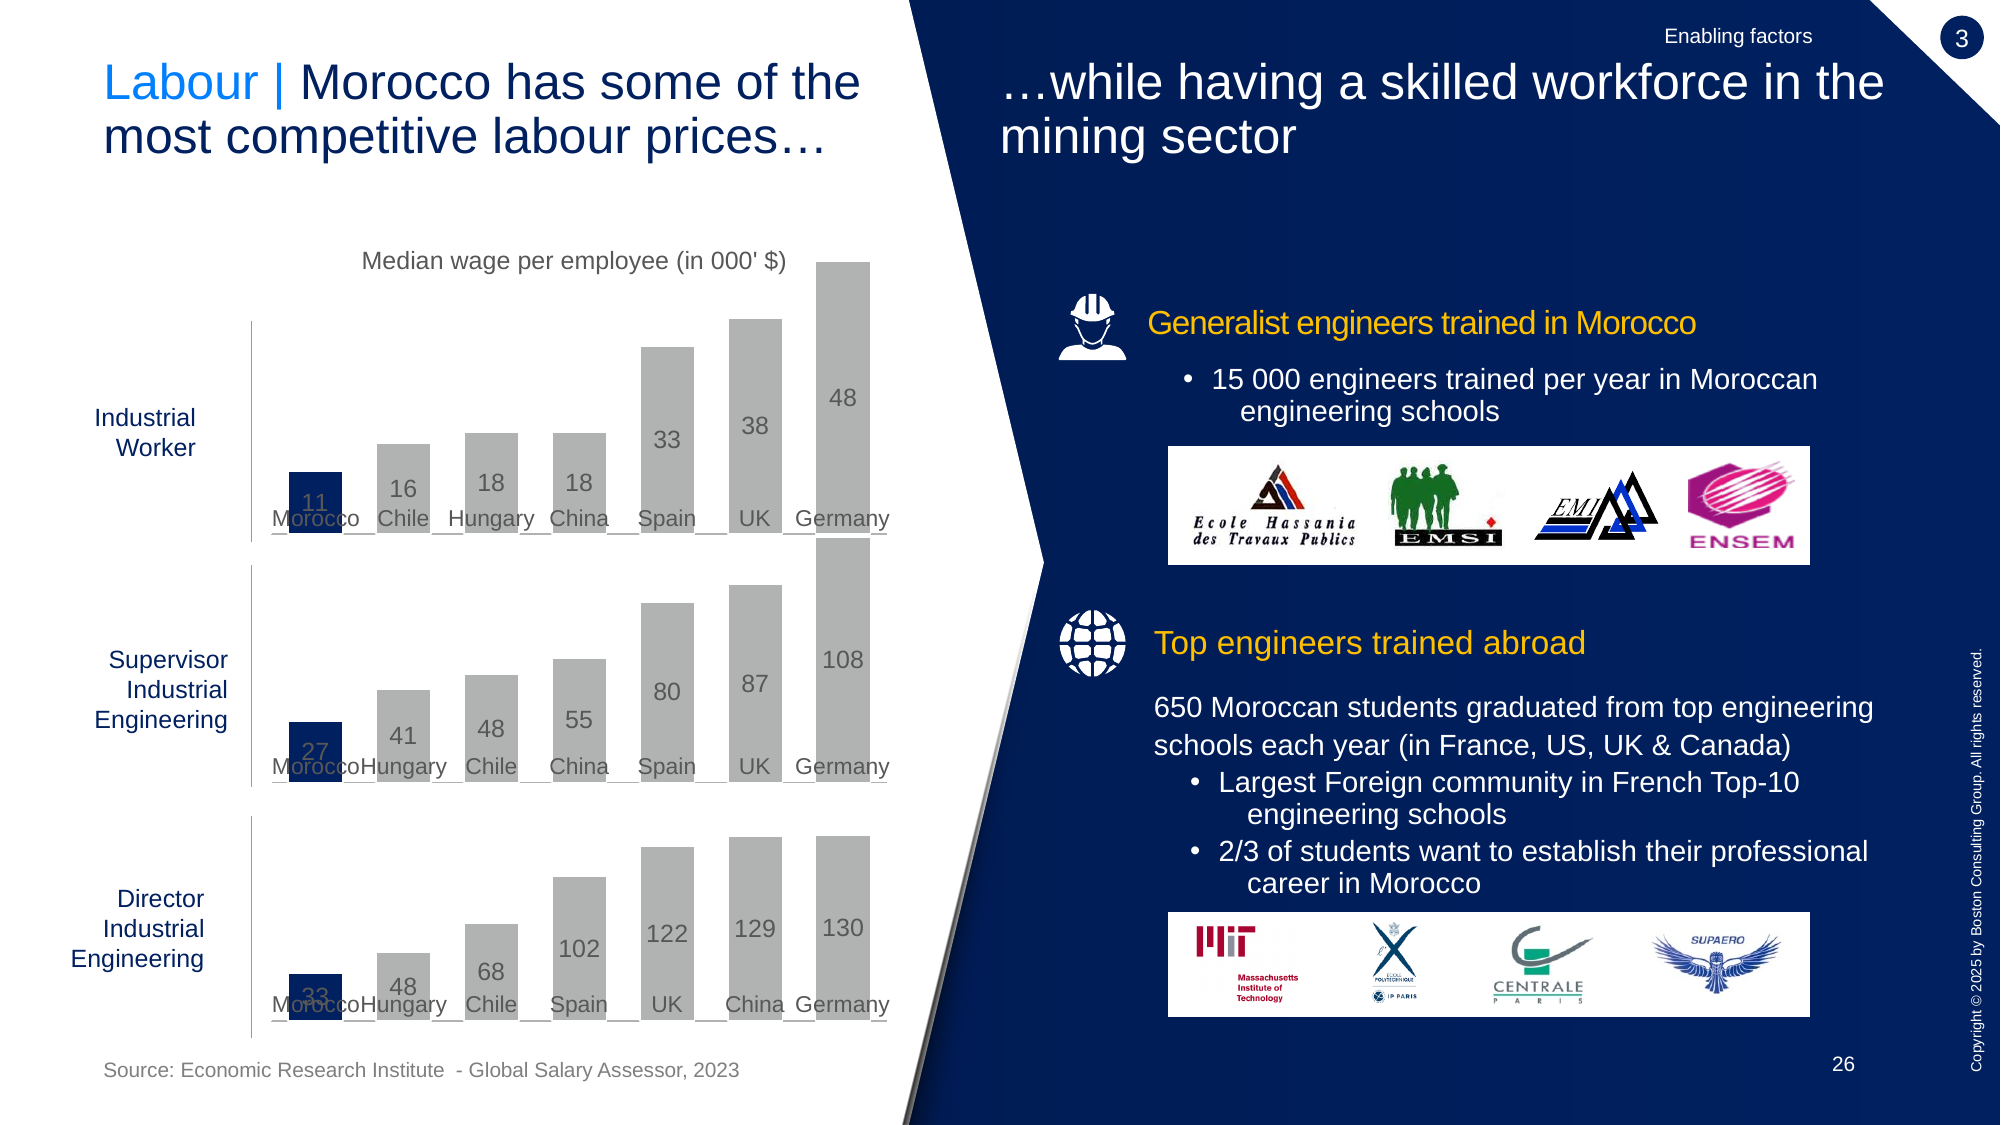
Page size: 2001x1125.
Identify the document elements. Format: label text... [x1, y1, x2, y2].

text_box [1168, 446, 1810, 565]
text_box [1073, 645, 1091, 659]
text_box [1058, 293, 1127, 361]
text_box [1068, 664, 1081, 675]
text_box Enabling factors [1664, 14, 1881, 56]
text_box [1112, 645, 1126, 664]
text_box Germany [794, 503, 891, 531]
chart [258, 799, 901, 1026]
chart [258, 256, 901, 788]
text_box Chile [464, 989, 519, 1017]
picture [1388, 461, 1505, 550]
text_box Chile [376, 503, 431, 531]
text_box Morocco [271, 989, 359, 1017]
text_box UK [650, 989, 684, 1017]
text_box Source: Economic Research Institute - Global Salary Assessor, 2023 [103, 1059, 1585, 1082]
text_box Director Industrial Engineering [70, 851, 242, 1003]
text_box [1105, 612, 1117, 623]
text_box Supervisor Industrial Engineering [94, 643, 242, 709]
text_box Spain [549, 989, 610, 1017]
text_box [1112, 622, 1126, 642]
picture [1352, 918, 1438, 1011]
picture [1492, 925, 1594, 1004]
text_box Spain [636, 503, 697, 531]
text_box [1078, 610, 1091, 627]
text_box Hungary [447, 503, 536, 531]
text_box Hungary [359, 751, 448, 779]
text_box [1869, 0, 2000, 126]
picture [1184, 461, 1362, 550]
text_box 15 000 engineers trained per year in Moroccan engineering schools [1147, 364, 1897, 430]
text_box [1059, 645, 1073, 664]
picture [1686, 461, 1797, 550]
text_box China [548, 751, 610, 779]
text_box Morocco [271, 751, 359, 779]
picture [1531, 470, 1659, 541]
text_box China [724, 989, 786, 1017]
text_box Median wage per employee (in 000' $) [347, 237, 803, 282]
text_box UK [738, 751, 772, 779]
text_box China [548, 503, 610, 531]
text_box Spain [636, 751, 697, 779]
text_box [1059, 622, 1073, 642]
text_box [1094, 610, 1107, 627]
text_box Generalist engineers trained in Morocco [1147, 271, 1708, 342]
text_box [1168, 926, 1810, 1017]
text_box [1073, 627, 1091, 642]
text_box UK [738, 503, 772, 531]
picture [1194, 925, 1299, 1003]
text_box Hungary [359, 989, 448, 1017]
text_box Top engineers trained abroad [1153, 591, 1715, 662]
text_box [1094, 645, 1112, 659]
text_box [1078, 660, 1091, 677]
text_box [1094, 660, 1107, 677]
text_box Germany [794, 751, 891, 779]
text_box [1068, 612, 1081, 622]
text_box Industrial Worker [94, 395, 242, 468]
text_box Germany [794, 989, 891, 1017]
text_box Morocco [271, 503, 361, 531]
text_box Chile [464, 751, 519, 779]
text_box 3 [1940, 15, 1984, 60]
title Labour | Morocco has some of the most competitive labour prices… [103, 55, 883, 165]
text_box …while having a skilled workforce in the mining sector [999, 55, 1922, 166]
picture [1647, 929, 1785, 999]
text_box [1094, 627, 1112, 642]
text_box [1105, 664, 1117, 675]
text_box 650 Moroccan students graduated from top engineering schools each year (in France, US, UK & Canada) Largest Foreign community in French Top-10 engineering schools 2/3 of students want to establish their professional career in Morocco [1153, 684, 1897, 926]
